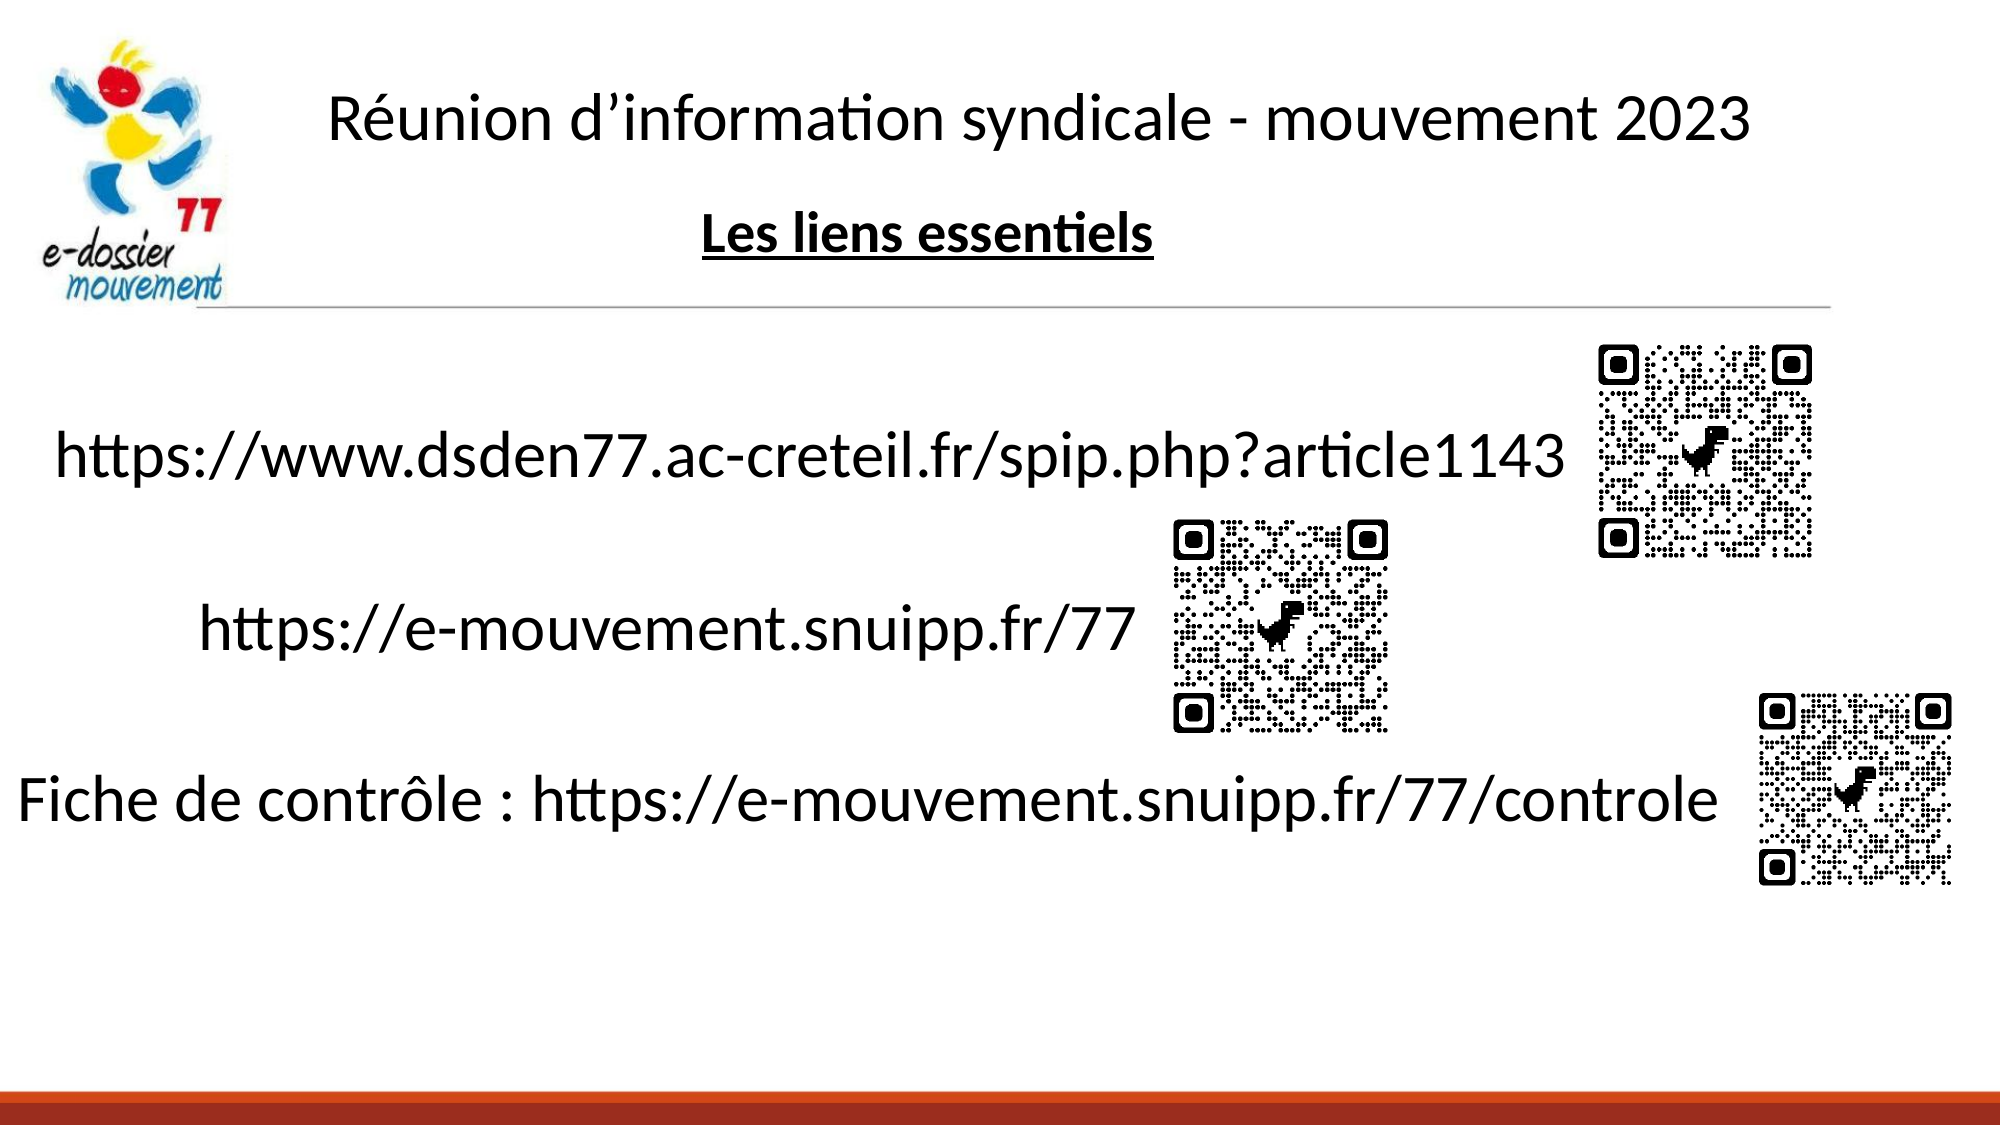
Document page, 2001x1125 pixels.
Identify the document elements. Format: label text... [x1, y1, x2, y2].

text_box Réunion d’information syndicale - mouvement 2023 [327, 55, 1805, 154]
picture [1575, 321, 1835, 581]
text_box https://e-mouvement.snuipp.fr/77 [35, 576, 1150, 671]
text_box Fiche de contrôle : https://e-mouvement.snuipp.fr/77/controle [0, 747, 1738, 843]
text_box [0, 11, 2000, 1125]
text_box Les liens essentiels [287, 178, 1569, 265]
picture [1150, 496, 1411, 756]
picture [1738, 672, 1972, 906]
text_box https://www.dsden77.ac-creteil.fr/spip.php?article1143 [35, 403, 1575, 498]
